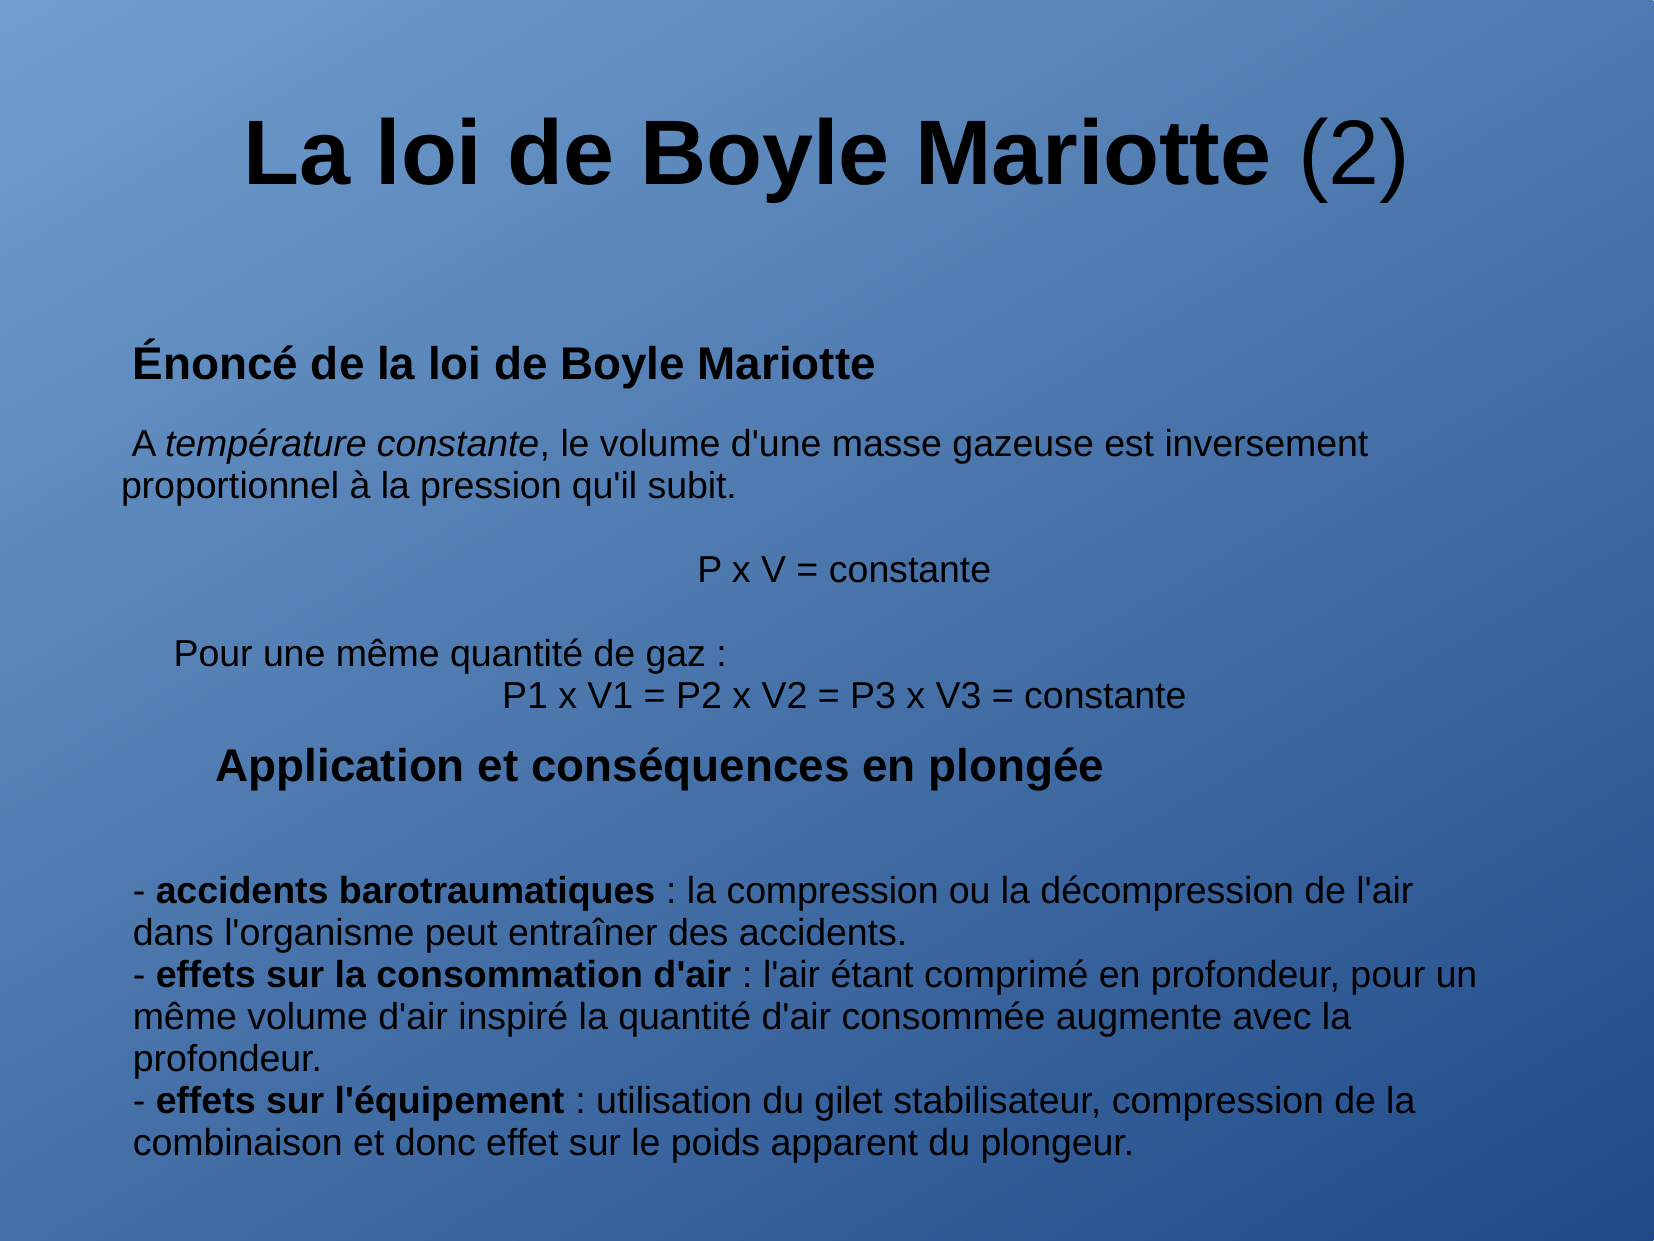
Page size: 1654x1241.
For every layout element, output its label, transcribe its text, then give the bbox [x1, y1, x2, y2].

text_box Application et conséquences en plongée [200, 732, 1347, 815]
text_box A température constante, le volume d'une masse gazeuse est inversement proportionnel à la pression qu'il subit. P x V = constante Pour une même quantité de gaz : P1 x V1 = P2 x V2 = P3 x V3 = constante [106, 415, 1583, 721]
text_box - accidents barotraumatiques : la compression ou la décompression de l'air dans l'organisme peut entraîner des accidents. - effets sur la consommation d'air : l'air étant comprimé en profondeur, pour un même volume d'air inspiré la quantité d'air consommée augmente avec la profondeur. - effets sur l'équipement : utilisation du gilet stabilisateur, compression de la combinaison et donc effet sur le poids apparent du plongeur. [118, 862, 1501, 1168]
text_box Énoncé de la loi de Boyle Mariotte [118, 330, 934, 402]
title La loi de Boyle Mariotte (2) [82, 49, 1571, 257]
